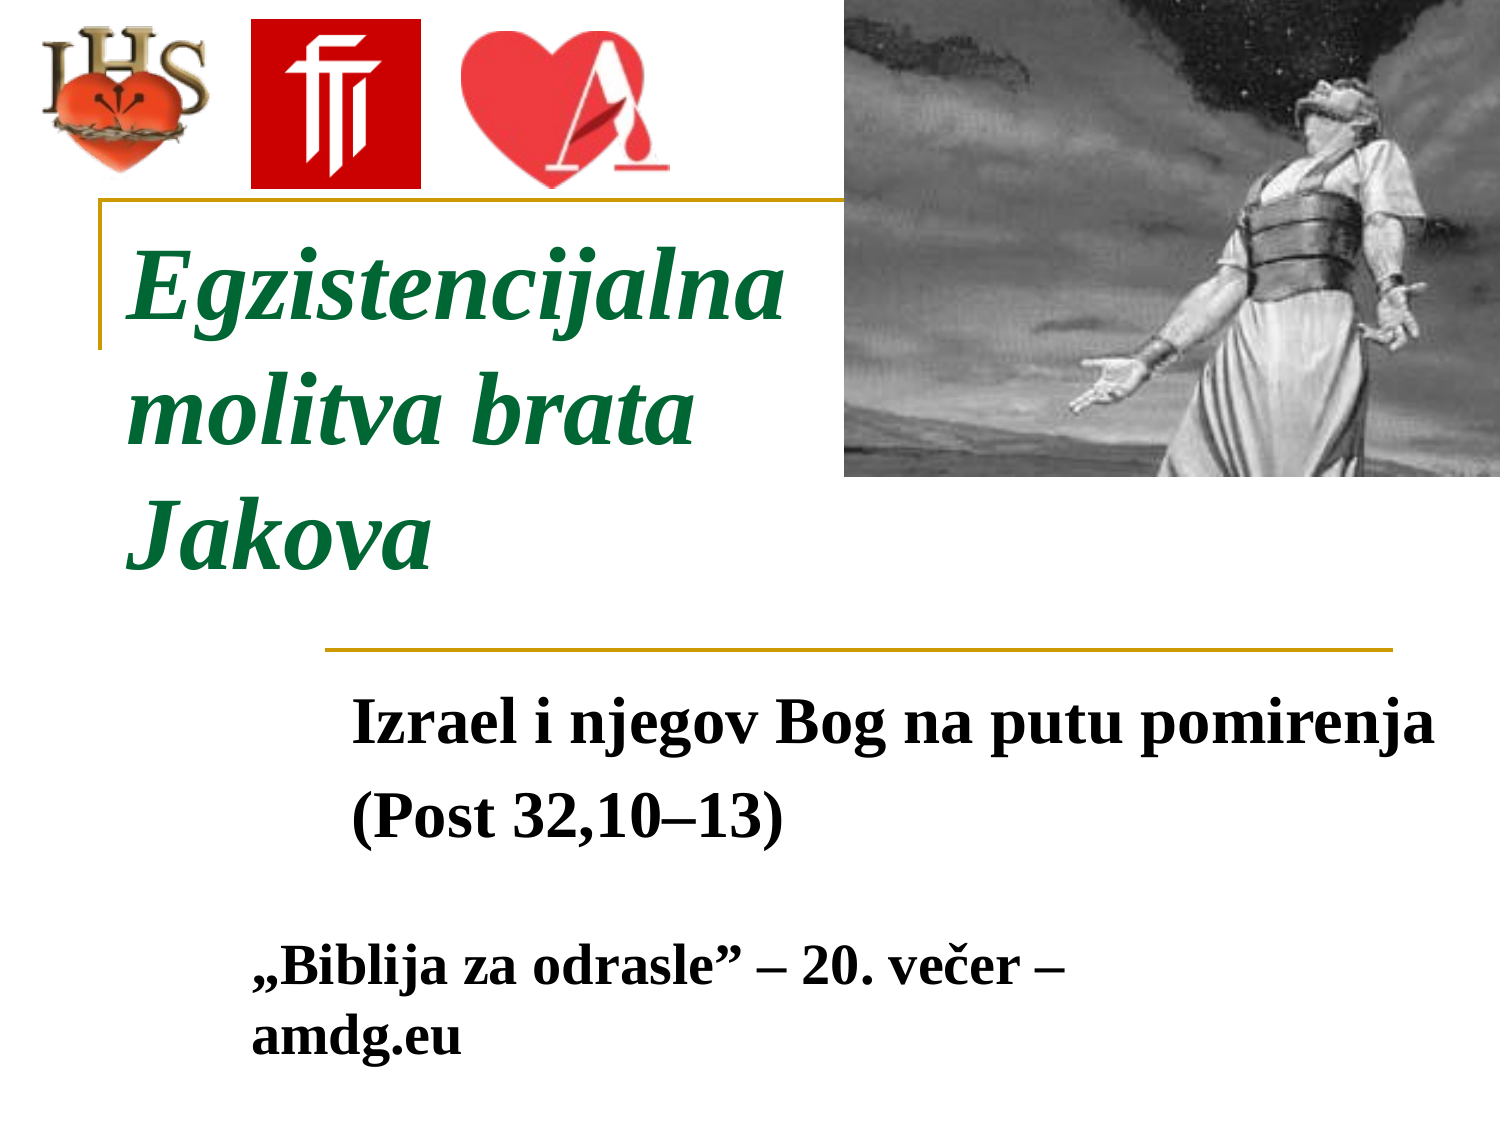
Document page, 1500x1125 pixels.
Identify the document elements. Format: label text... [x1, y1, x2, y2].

picture [844, 0, 1500, 477]
title Egzistencijalna molitva brata Jakova [112, 207, 1353, 634]
subtitle Izrael i njegov Bog na putu pomirenja (Post 32,10–13) [336, 668, 1477, 1059]
text_box „Biblija za odrasle” – 20. večer – amdg.eu [236, 919, 336, 1004]
picture [461, 31, 670, 189]
picture [41, 9, 211, 180]
picture [251, 19, 421, 189]
